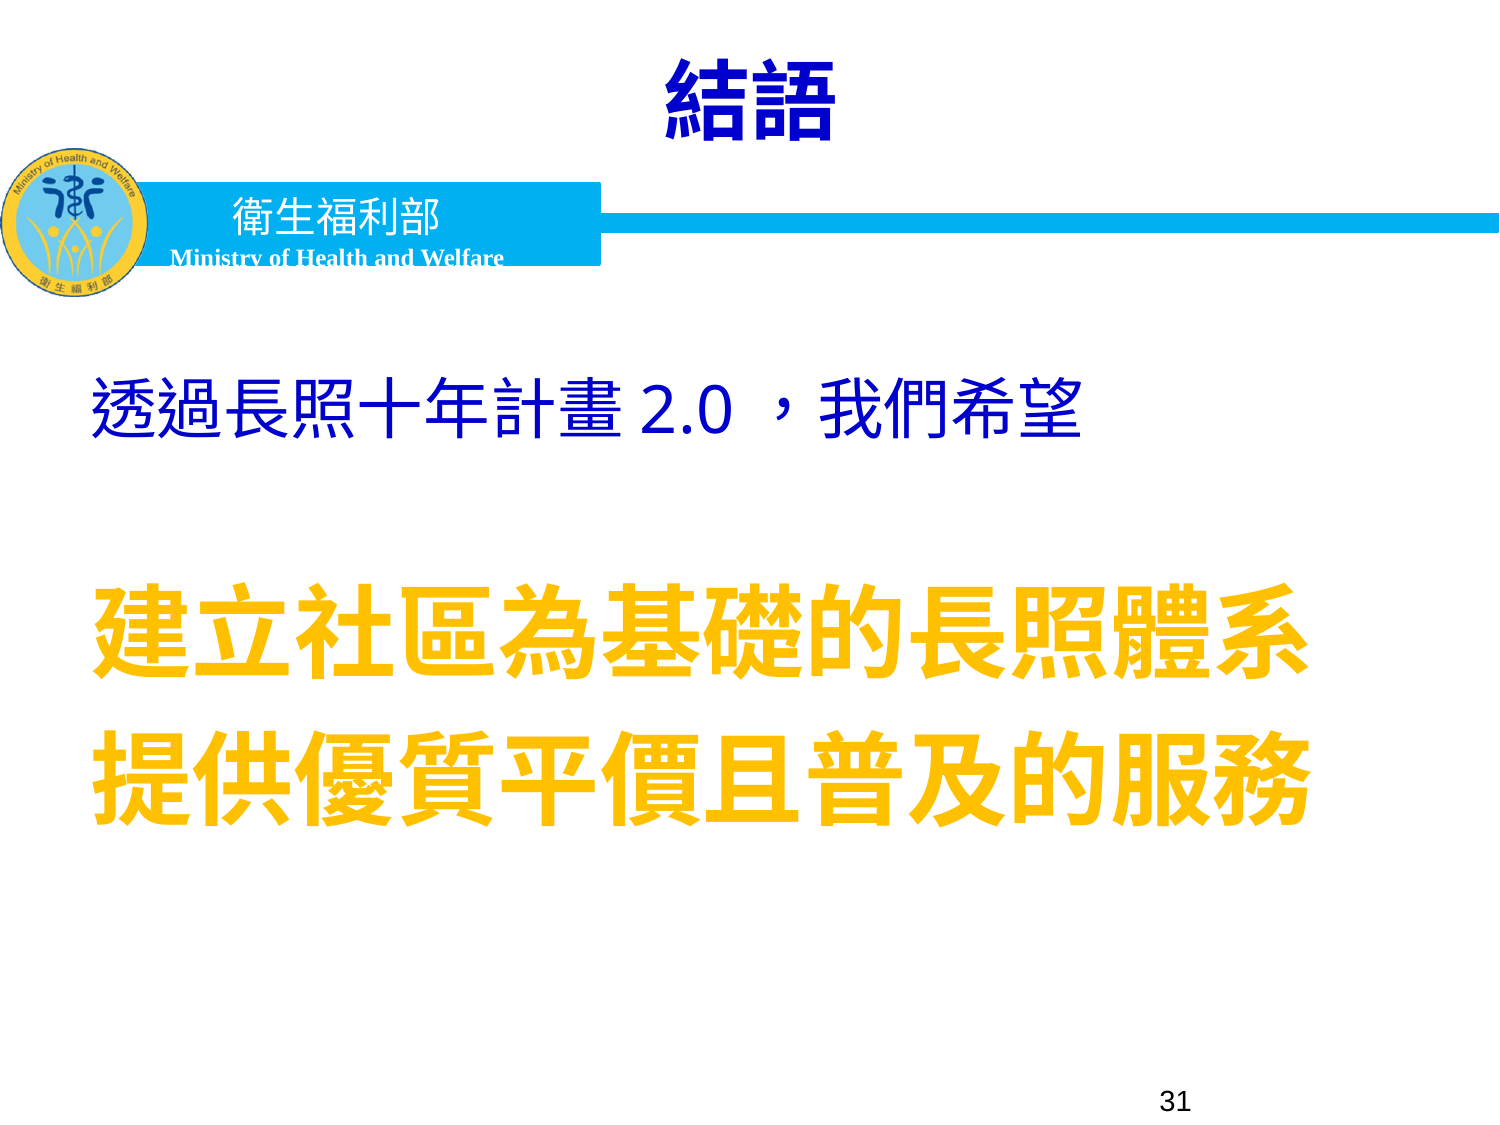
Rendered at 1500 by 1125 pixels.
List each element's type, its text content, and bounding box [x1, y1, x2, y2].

title 結語 [75, 4, 1426, 193]
list 透過長照十年計畫2.0，我們希望 建立社區為基礎的長照體系 提供優質平價且普及的服務 [75, 262, 1426, 1005]
text_box 31 [1144, 1069, 1495, 1125]
